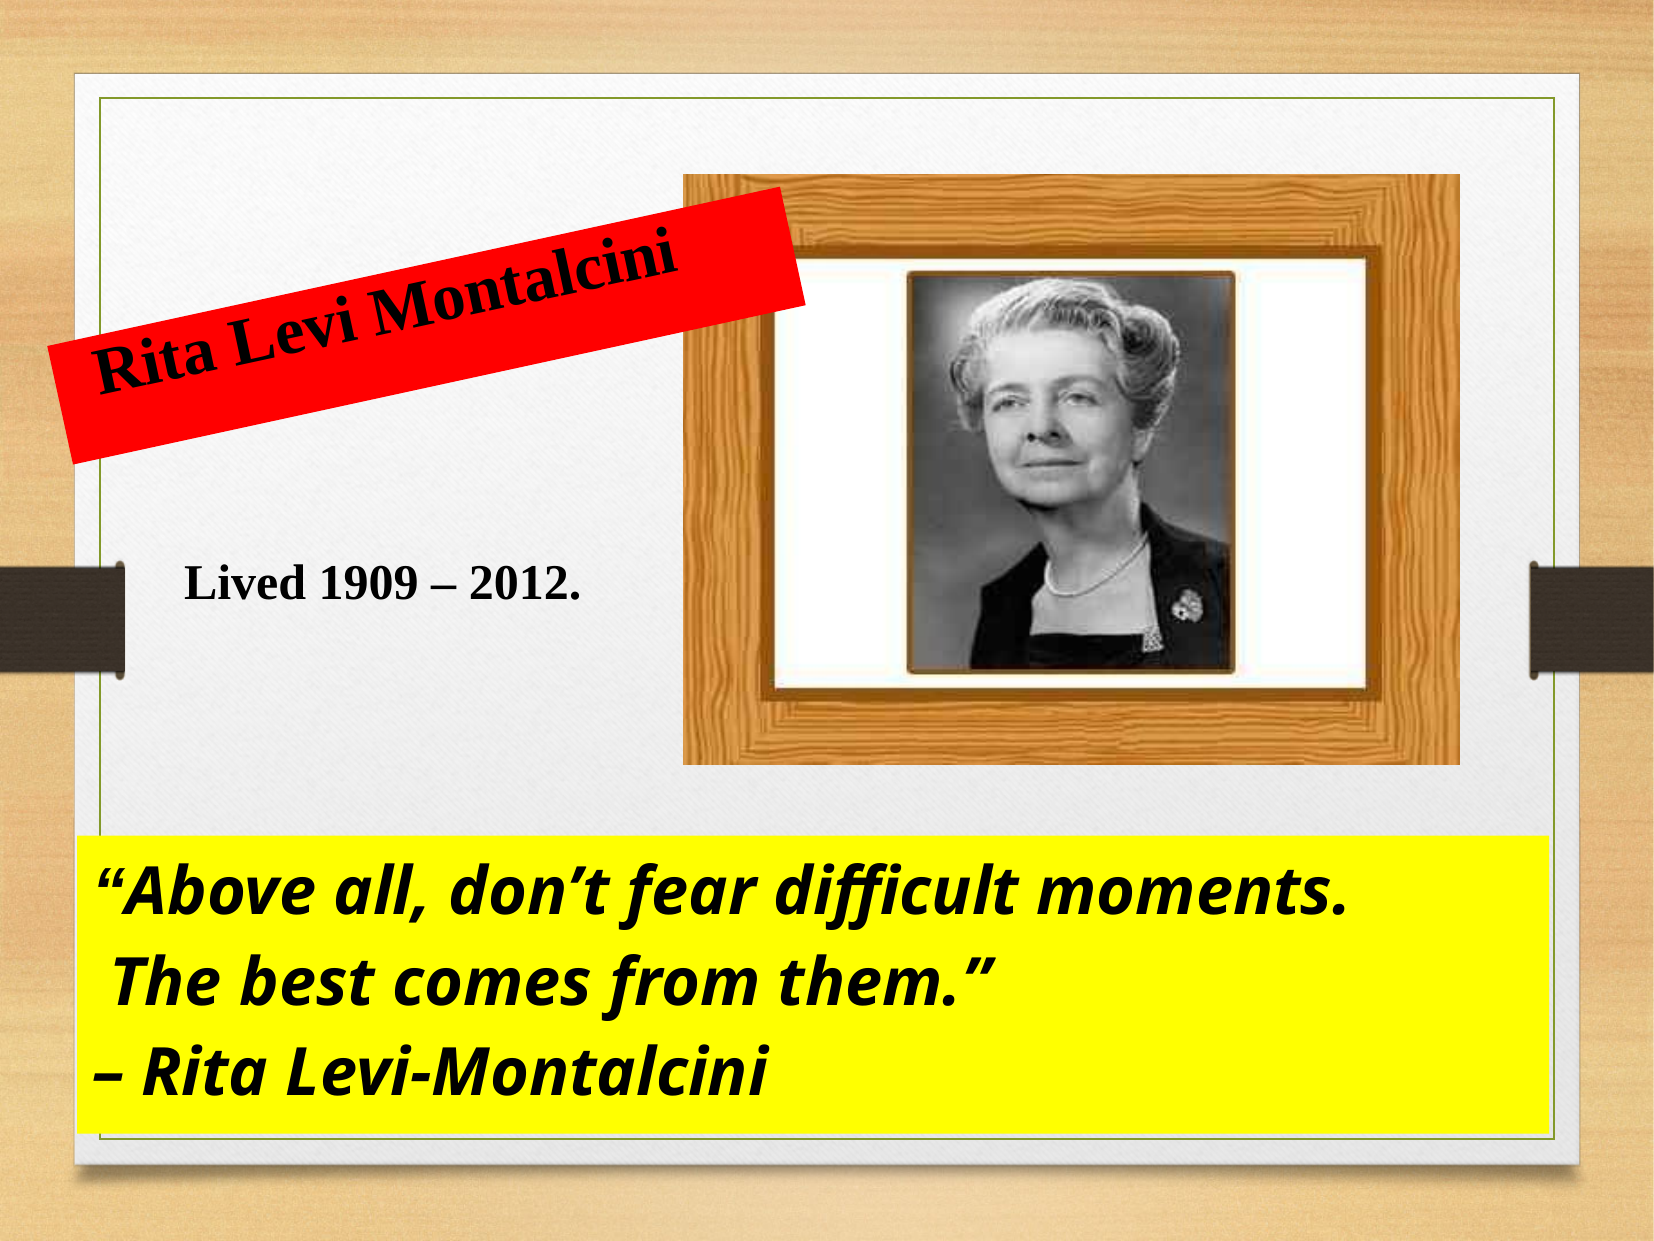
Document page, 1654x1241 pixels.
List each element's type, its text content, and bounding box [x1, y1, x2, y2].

text_box Lived 1909 – 2012. [57, 535, 758, 694]
picture [683, 174, 1460, 765]
text_box Rita Levi Montalcini [47, 186, 806, 465]
text_box “Above all, don’t fear difficult moments. The best comes from them.” – Rita Levi-Montalcini [77, 835, 1550, 1134]
